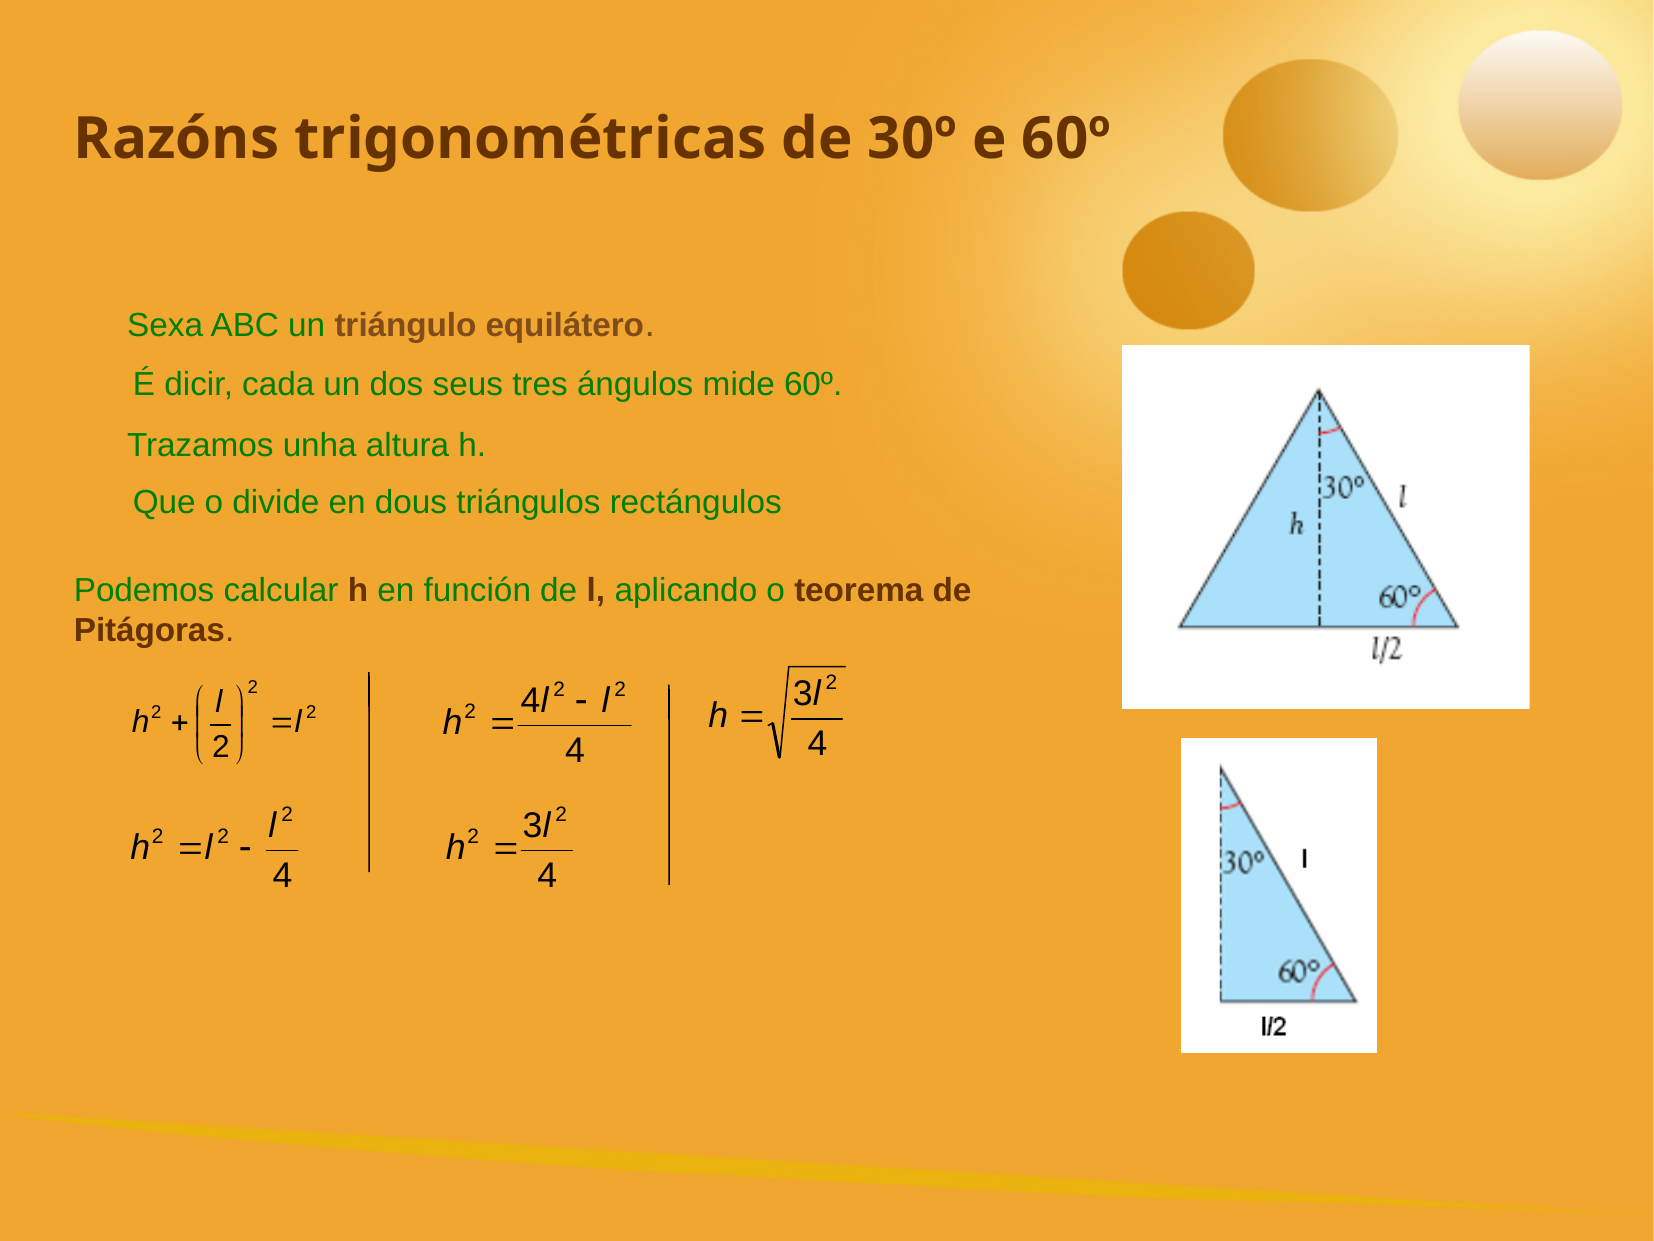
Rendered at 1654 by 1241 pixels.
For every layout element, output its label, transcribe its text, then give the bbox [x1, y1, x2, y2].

chart [125, 797, 307, 896]
chart [437, 672, 640, 771]
picture [0, 0, 1654, 1241]
text_box Podemos calcular h en función de l, aplicando o teorema de Pitágoras. [58, 560, 1123, 657]
text_box É dicir, cada un dos seus tres ángulos mide 60º. [118, 354, 875, 410]
text_box Sexa ABC un triángulo equilátero. [112, 290, 775, 352]
chart [127, 672, 324, 770]
text_box Trazamos unha altura h. [112, 415, 763, 472]
text_box Razóns trigonométricas de 30º e 60º [59, 88, 1388, 185]
text_box Que o divide en dous triángulos rectángulos [118, 472, 886, 528]
chart [703, 659, 853, 767]
chart [441, 797, 581, 896]
